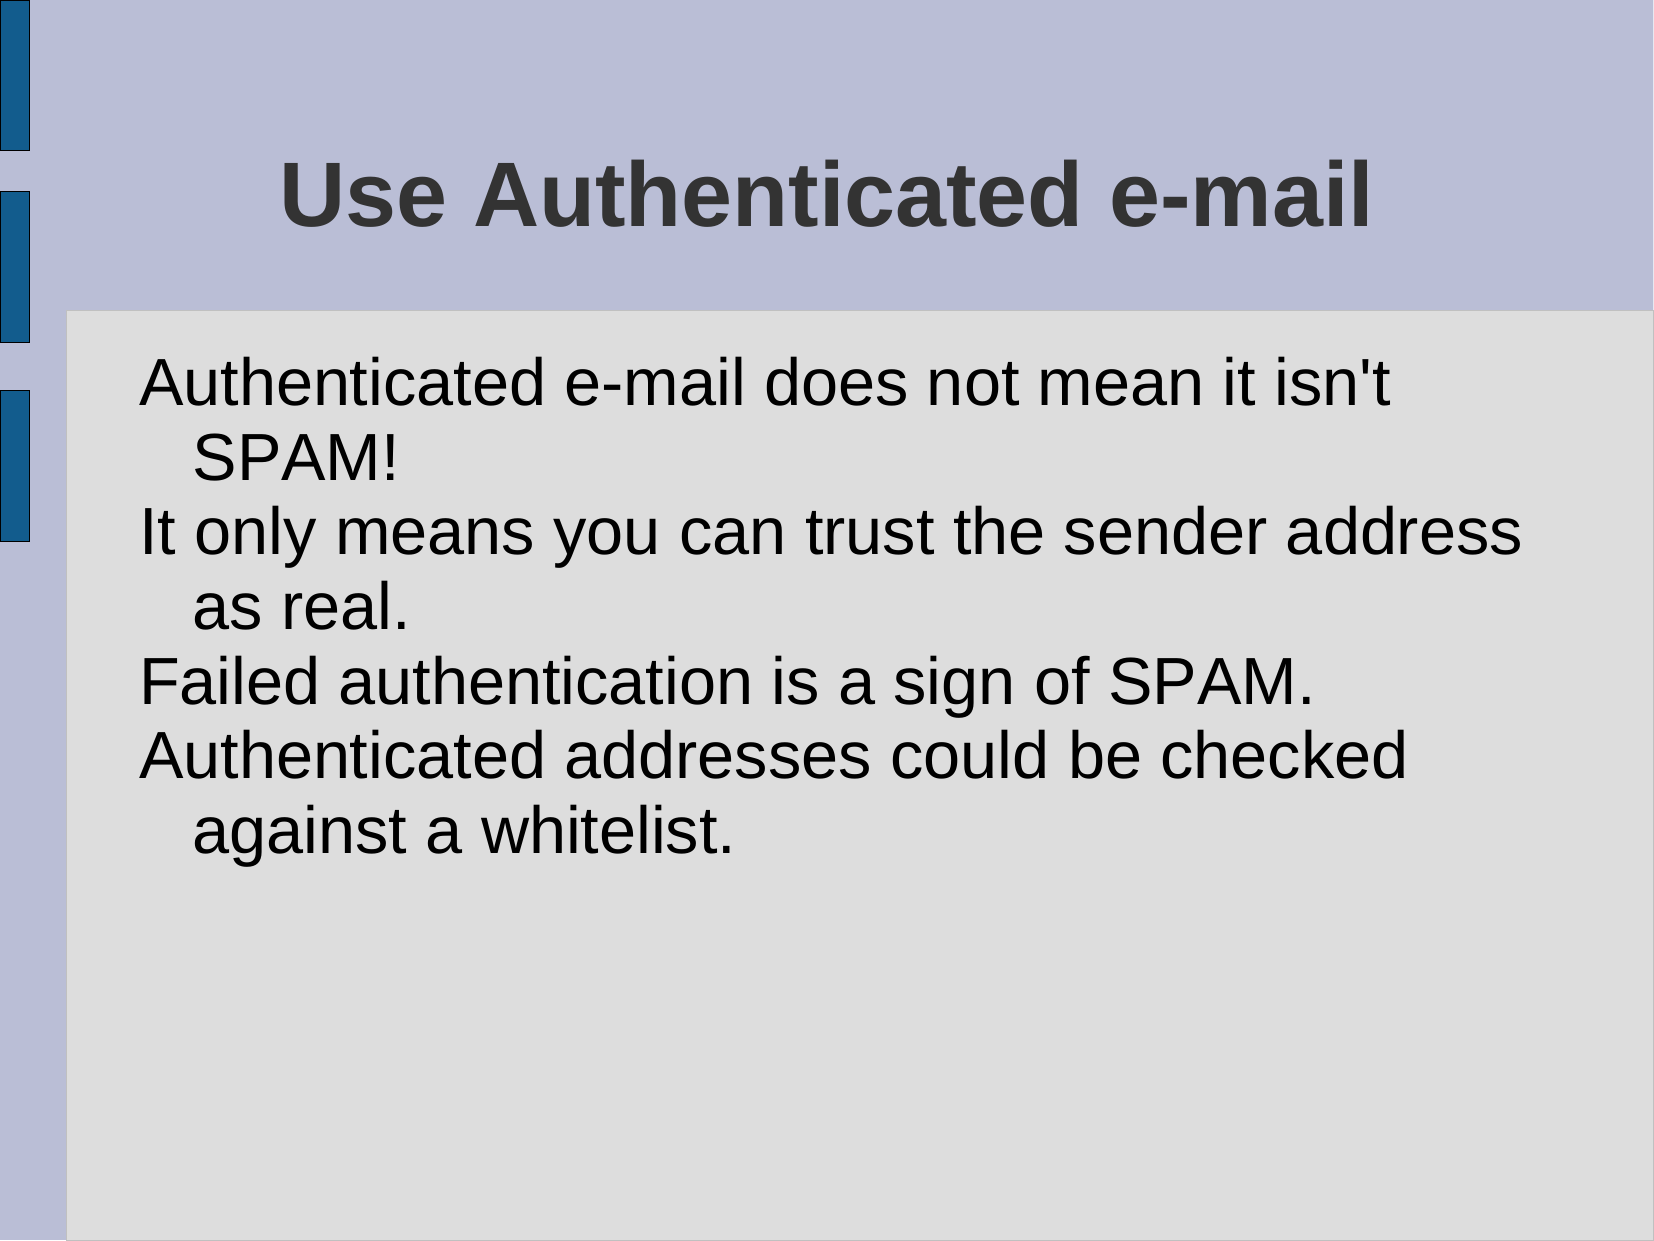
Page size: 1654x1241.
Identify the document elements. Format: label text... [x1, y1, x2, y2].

list Authenticated e-mail does not mean it isn't SPAM! It only means you can trust the sender address as real. Failed authentication is a sign of SPAM. Authenticated addresses could be checked against a whitelist. [121, 344, 1534, 1127]
title Use Authenticated e-mail [121, 91, 1534, 299]
